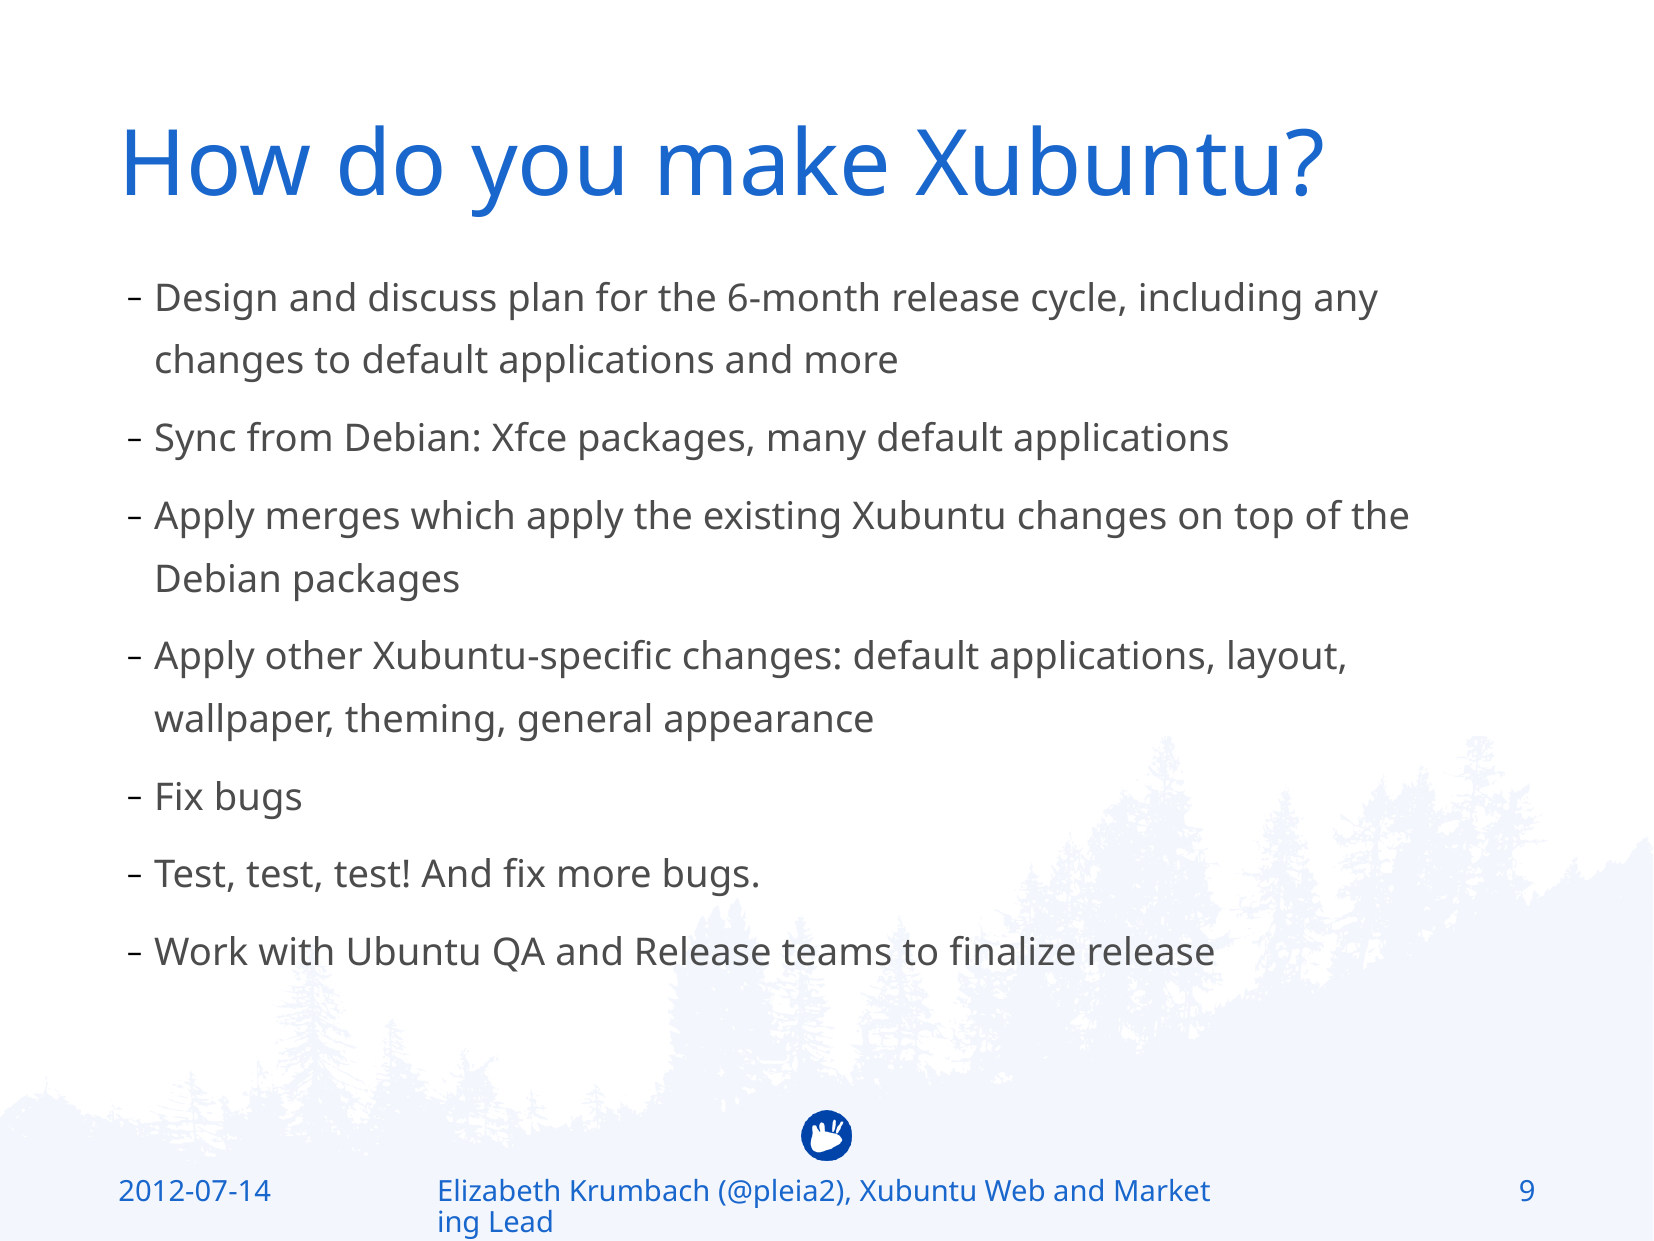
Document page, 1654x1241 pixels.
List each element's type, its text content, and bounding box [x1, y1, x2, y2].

list Design and discuss plan for the 6-month release cycle, including any changes to default applications and more Sync from Debian: Xfce packages, many default applications Apply merges which apply the existing Xubuntu changes on top of the Debian packages Apply other Xubuntu-specific changes: default applications, layout, wallpaper, theming, general appearance Fix bugs Test, test, test! And fix more bugs. Work with Ubuntu QA and Release teams to finalize release [118, 259, 1536, 980]
title How do you make Xubuntu? [118, 88, 1536, 231]
picture [0, 736, 1654, 1241]
